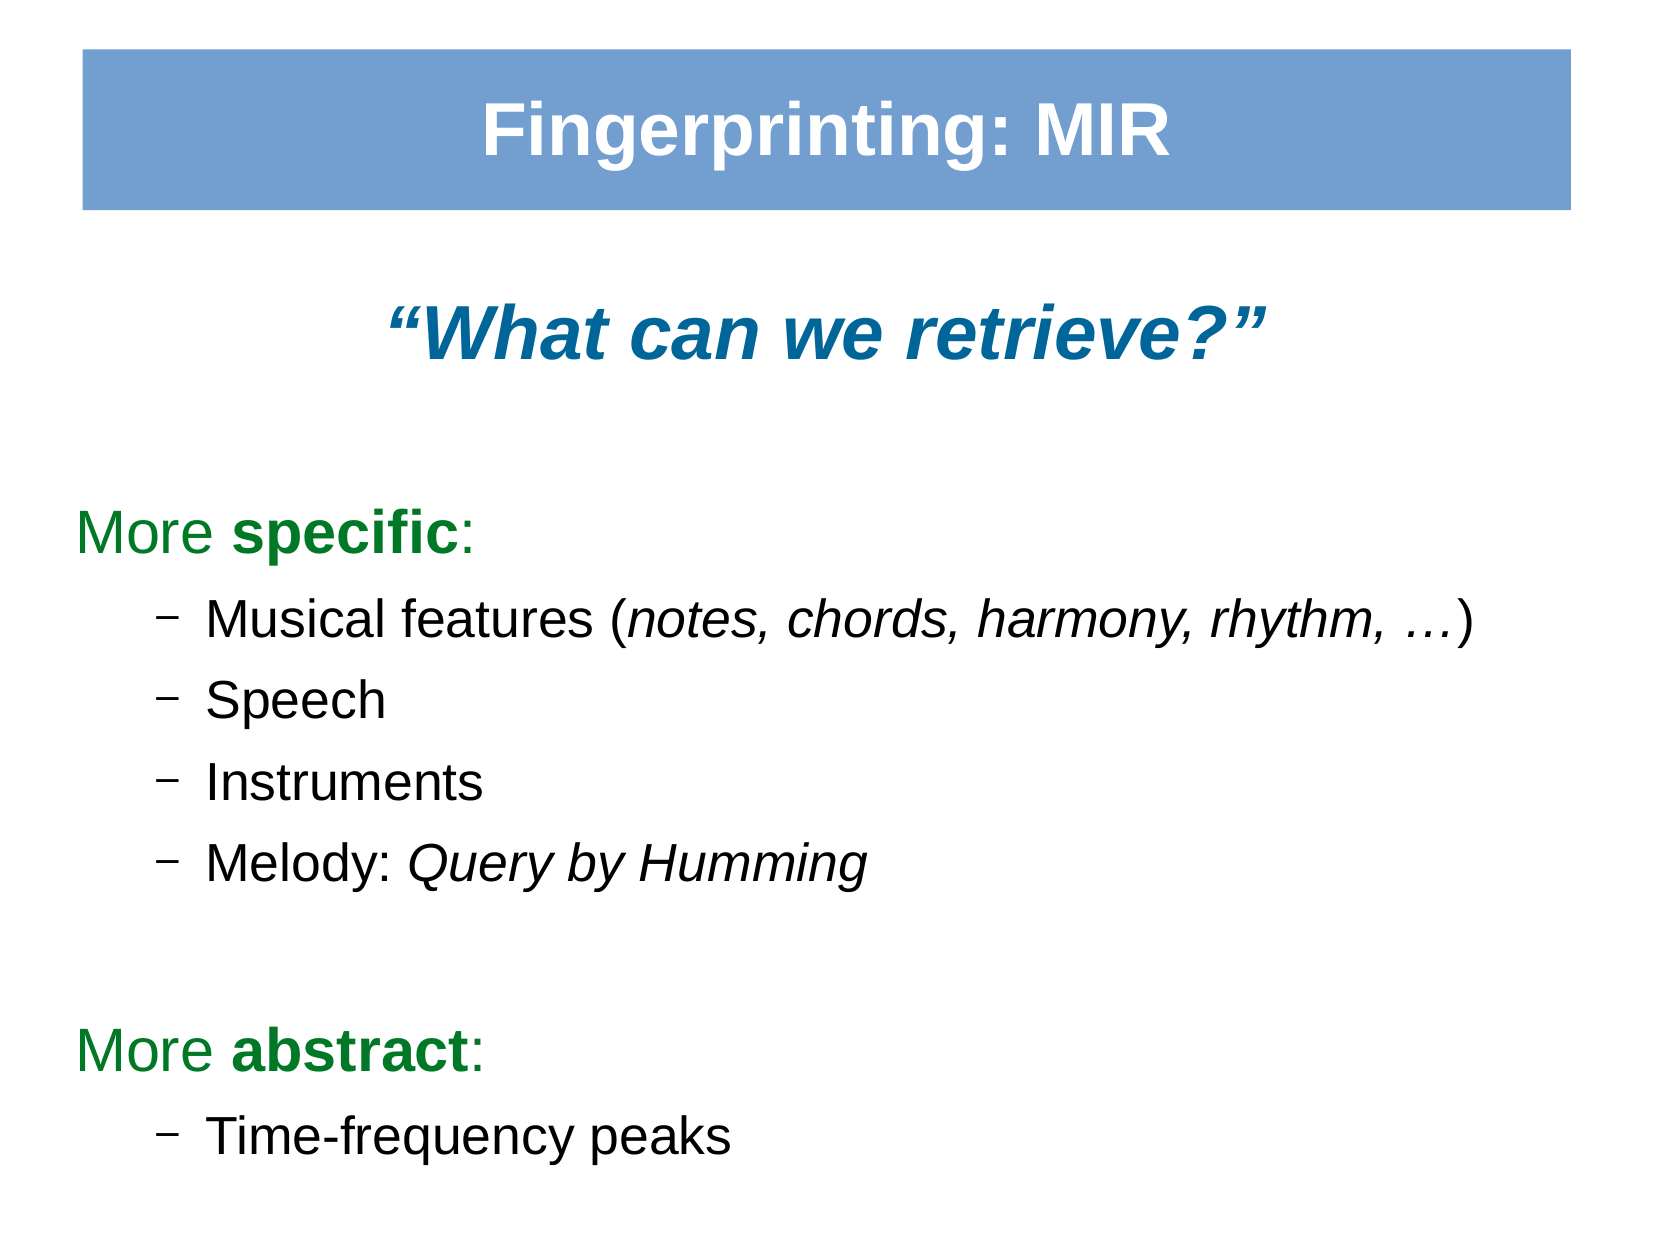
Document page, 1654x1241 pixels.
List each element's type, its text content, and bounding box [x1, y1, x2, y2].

title Fingerprinting: MIR [82, 49, 1571, 211]
list “What can we retrieve?” More specific: Musical features (notes, chords, harmony, rhythm, …) Speech Instruments Melody: Query by Humming More abstract: Time-frequency peaks [75, 290, 1576, 1171]
